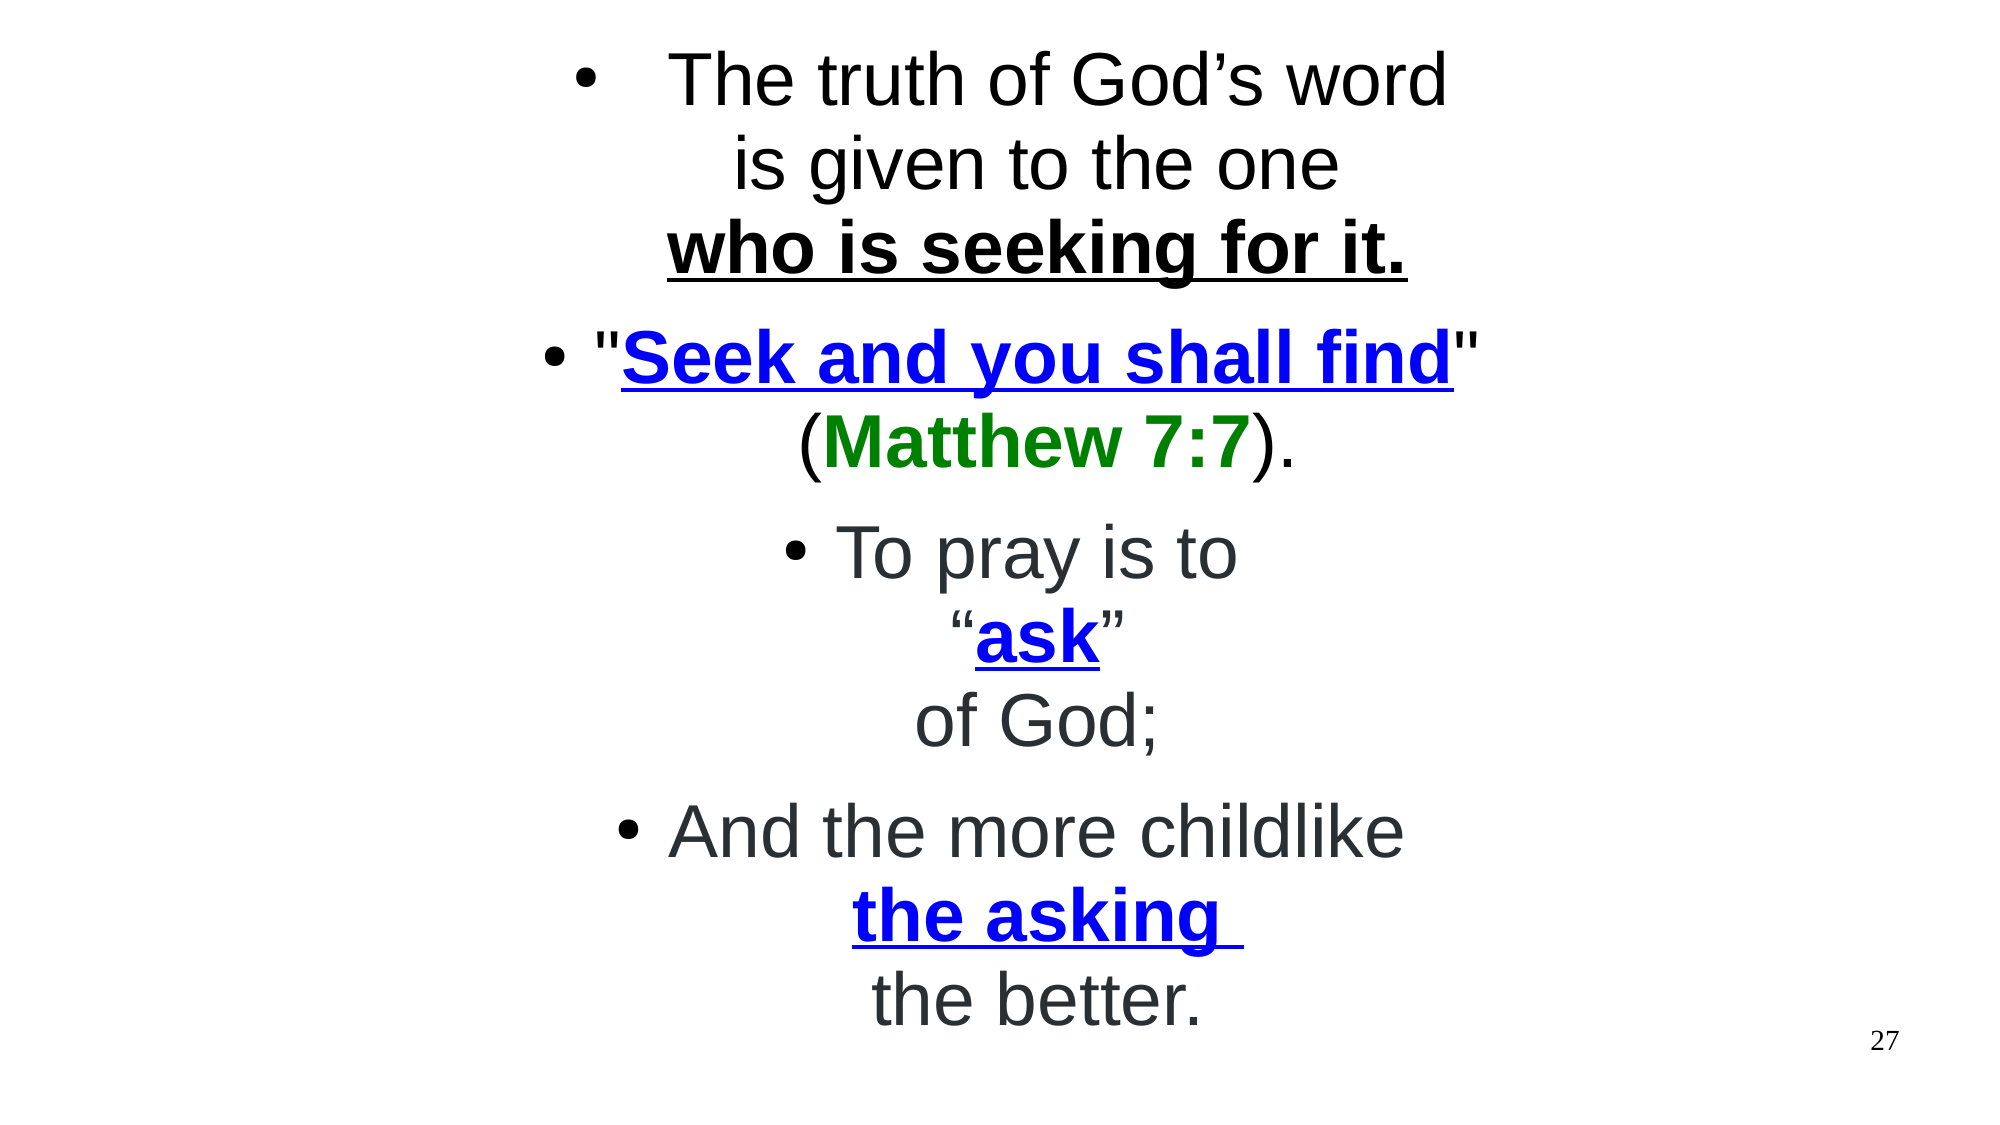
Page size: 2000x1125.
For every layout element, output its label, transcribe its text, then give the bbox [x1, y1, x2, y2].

list The truth of God’s word is given to the one who is seeking for it. "Seek and you shall find" (Matthew 7:7). To pray is to “ask” of God; And the more childlike the asking the better. [37, 37, 1988, 1125]
